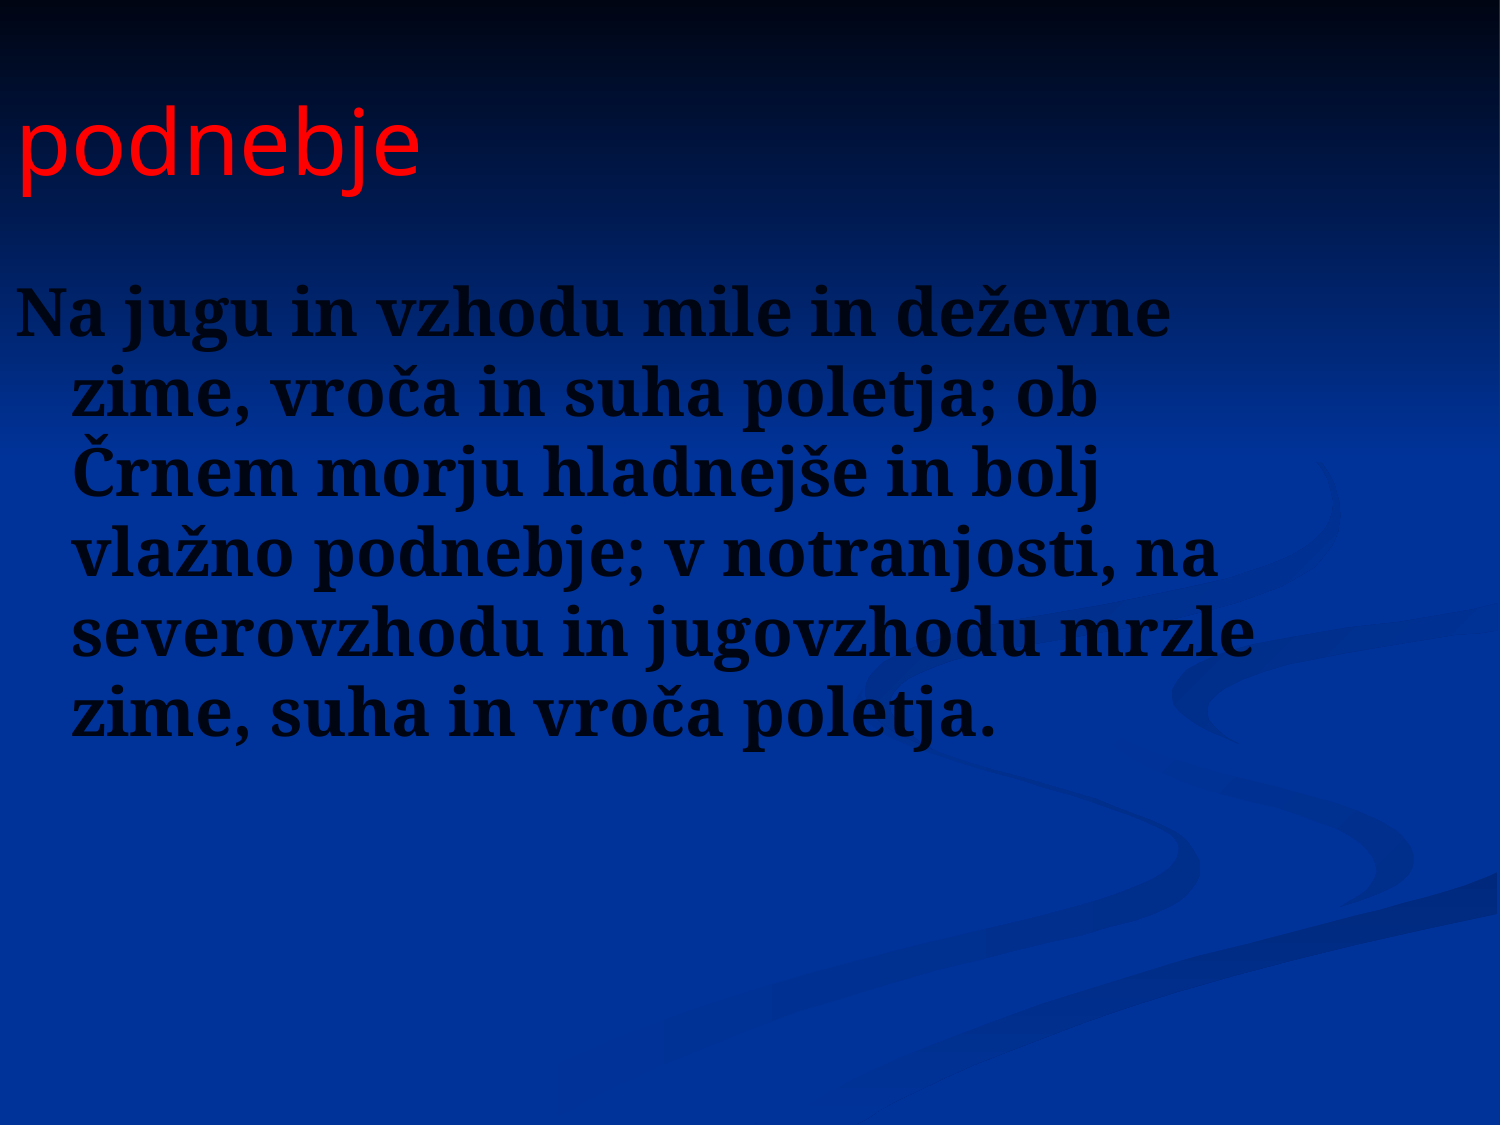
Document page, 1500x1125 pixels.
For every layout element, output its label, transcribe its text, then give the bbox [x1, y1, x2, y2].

title podnebje [0, 45, 1350, 233]
list Na jugu in vzhodu mile in deževne zime, vroča in suha poletja; ob Črnem morju hladnejše in bolj vlažno podnebje; v notranjosti, na severovzhodu in jugovzhodu mrzle zime, suha in vroča poletja. [0, 262, 1350, 1005]
